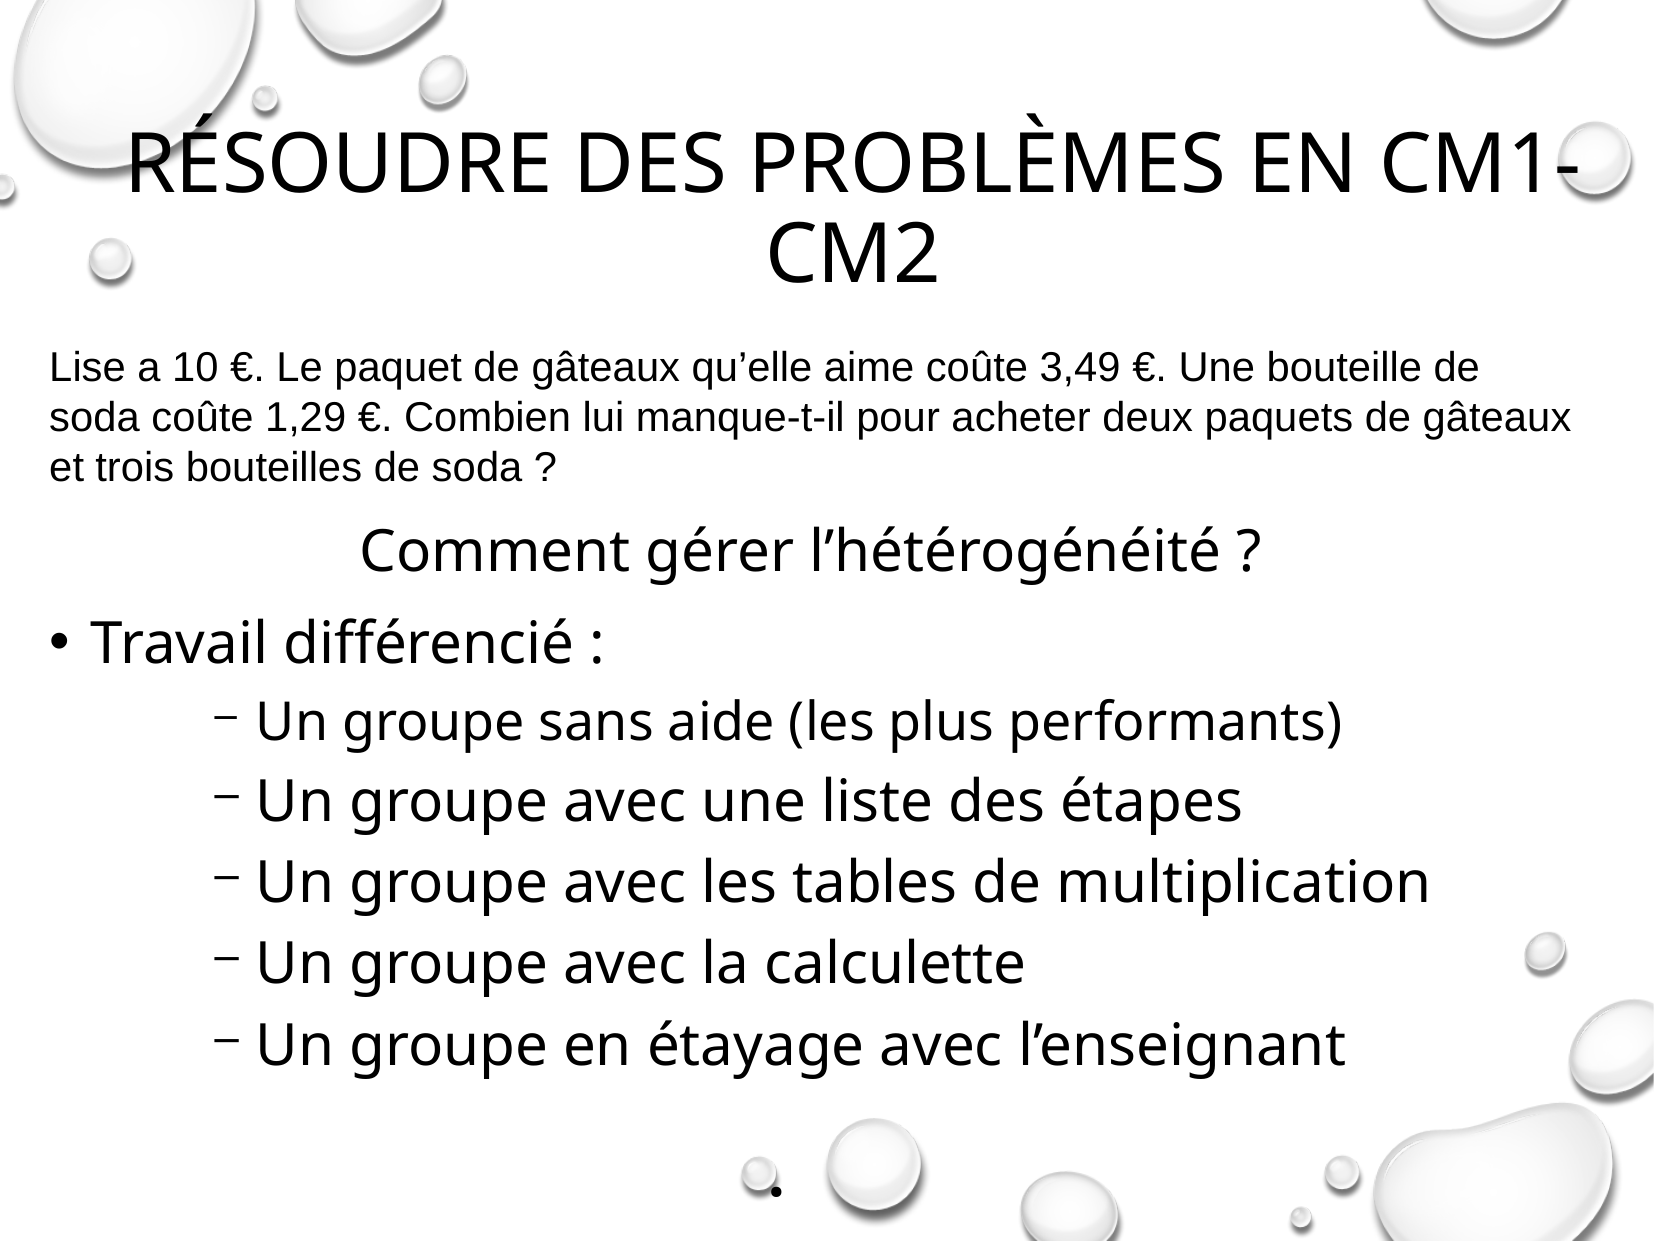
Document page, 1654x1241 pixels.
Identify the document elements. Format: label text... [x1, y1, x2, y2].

list Lise a 10 €. Le paquet de gâteaux qu’elle aime coûte 3,49 €. Une bouteille de soda coûte 1,29 €. Combien lui manque-t-il pour acheter deux paquets de gâteaux et trois bouteilles de soda ? Comment gérer l’hétérogénéité ? Travail différencié : Un groupe sans aide (les plus performants) Un groupe avec une liste des étapes Un groupe avec les tables de multiplication Un groupe avec la calculette Un groupe en étayage avec l’enseignant [34, 332, 1598, 1187]
picture [0, 0, 1654, 1241]
title Résoudre des problèmes en CM1-CM2 [109, 106, 1598, 314]
